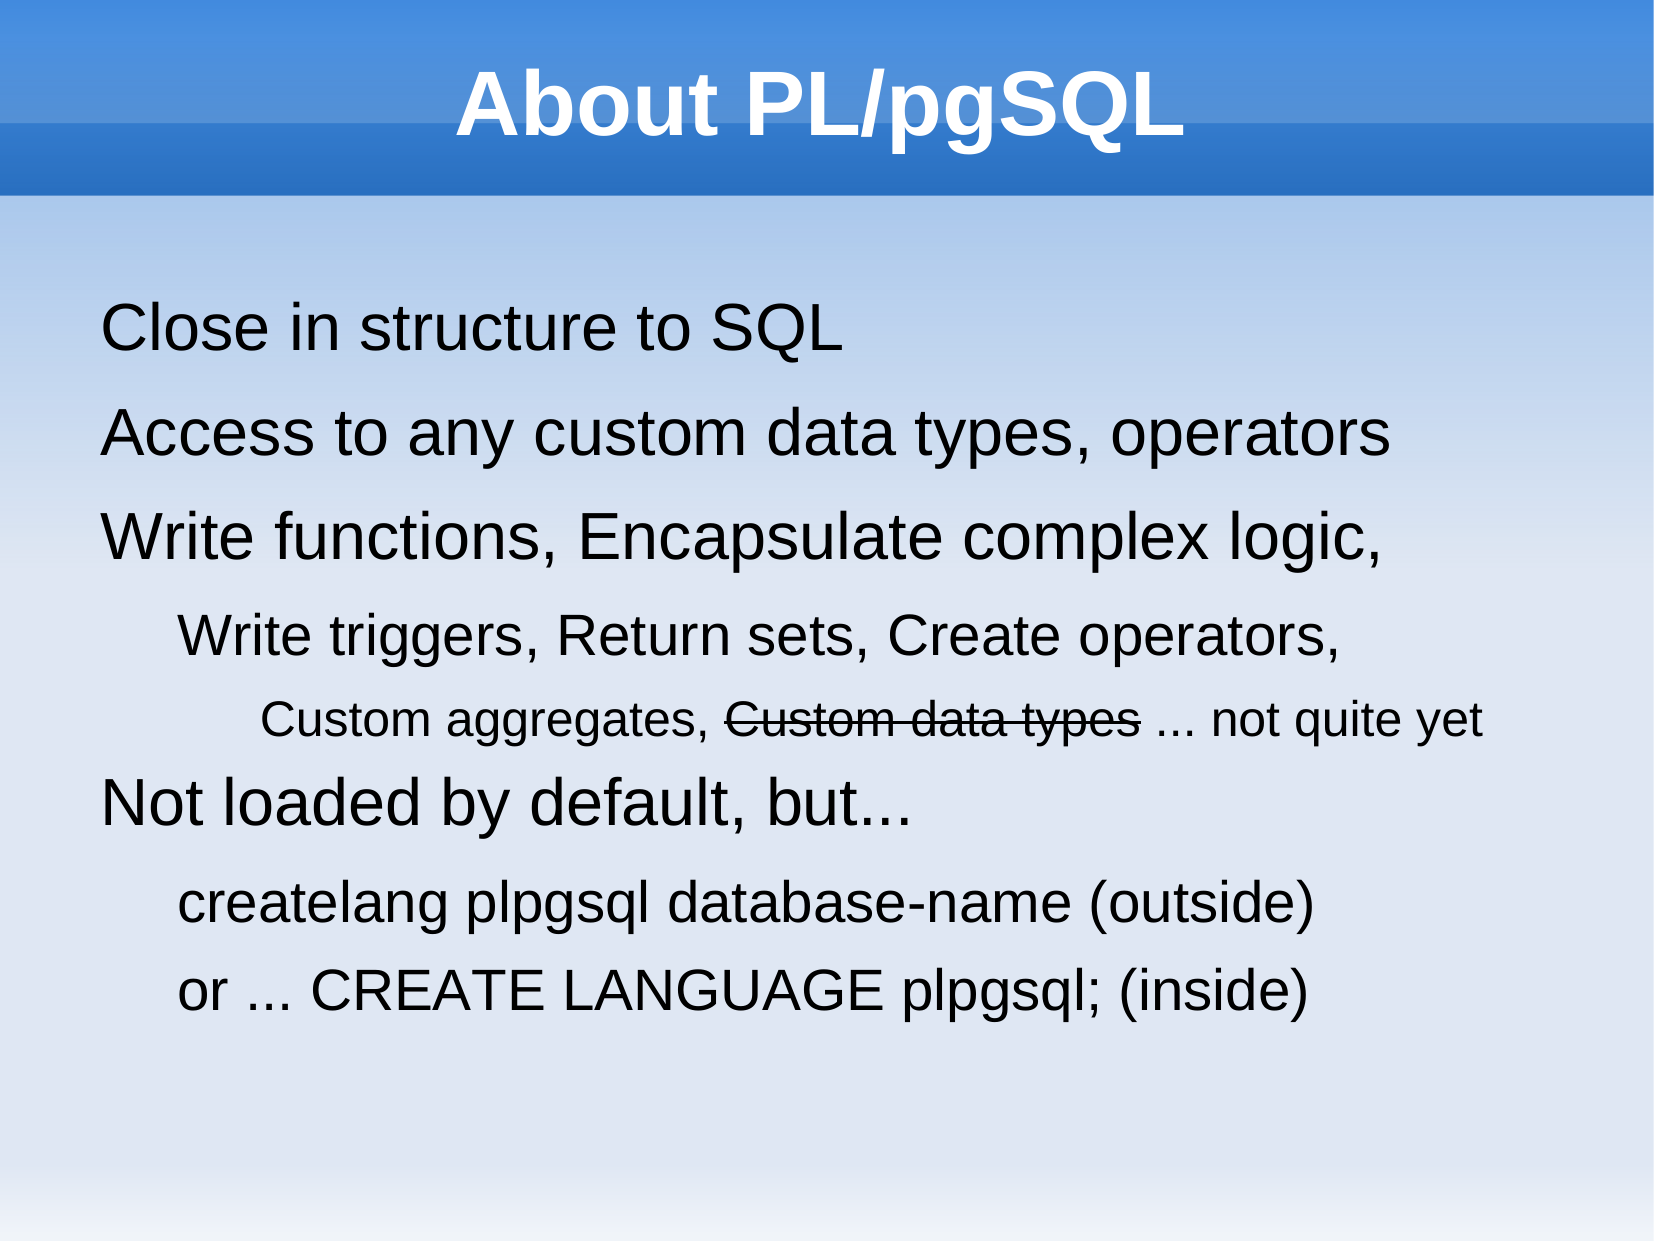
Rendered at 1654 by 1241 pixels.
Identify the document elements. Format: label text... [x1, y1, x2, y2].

title About PL/pgSQL [76, 7, 1565, 200]
picture [0, 0, 1654, 1241]
list Close in structure to SQL Access to any custom data types, operators Write functions, Encapsulate complex logic, Write triggers, Return sets, Create operators, Custom aggregates, Custom data types ... not quite yet Not loaded by default, but... createlang plpgsql database-name (outside) or ... CREATE LANGUAGE plpgsql; (inside) [82, 290, 1571, 1094]
